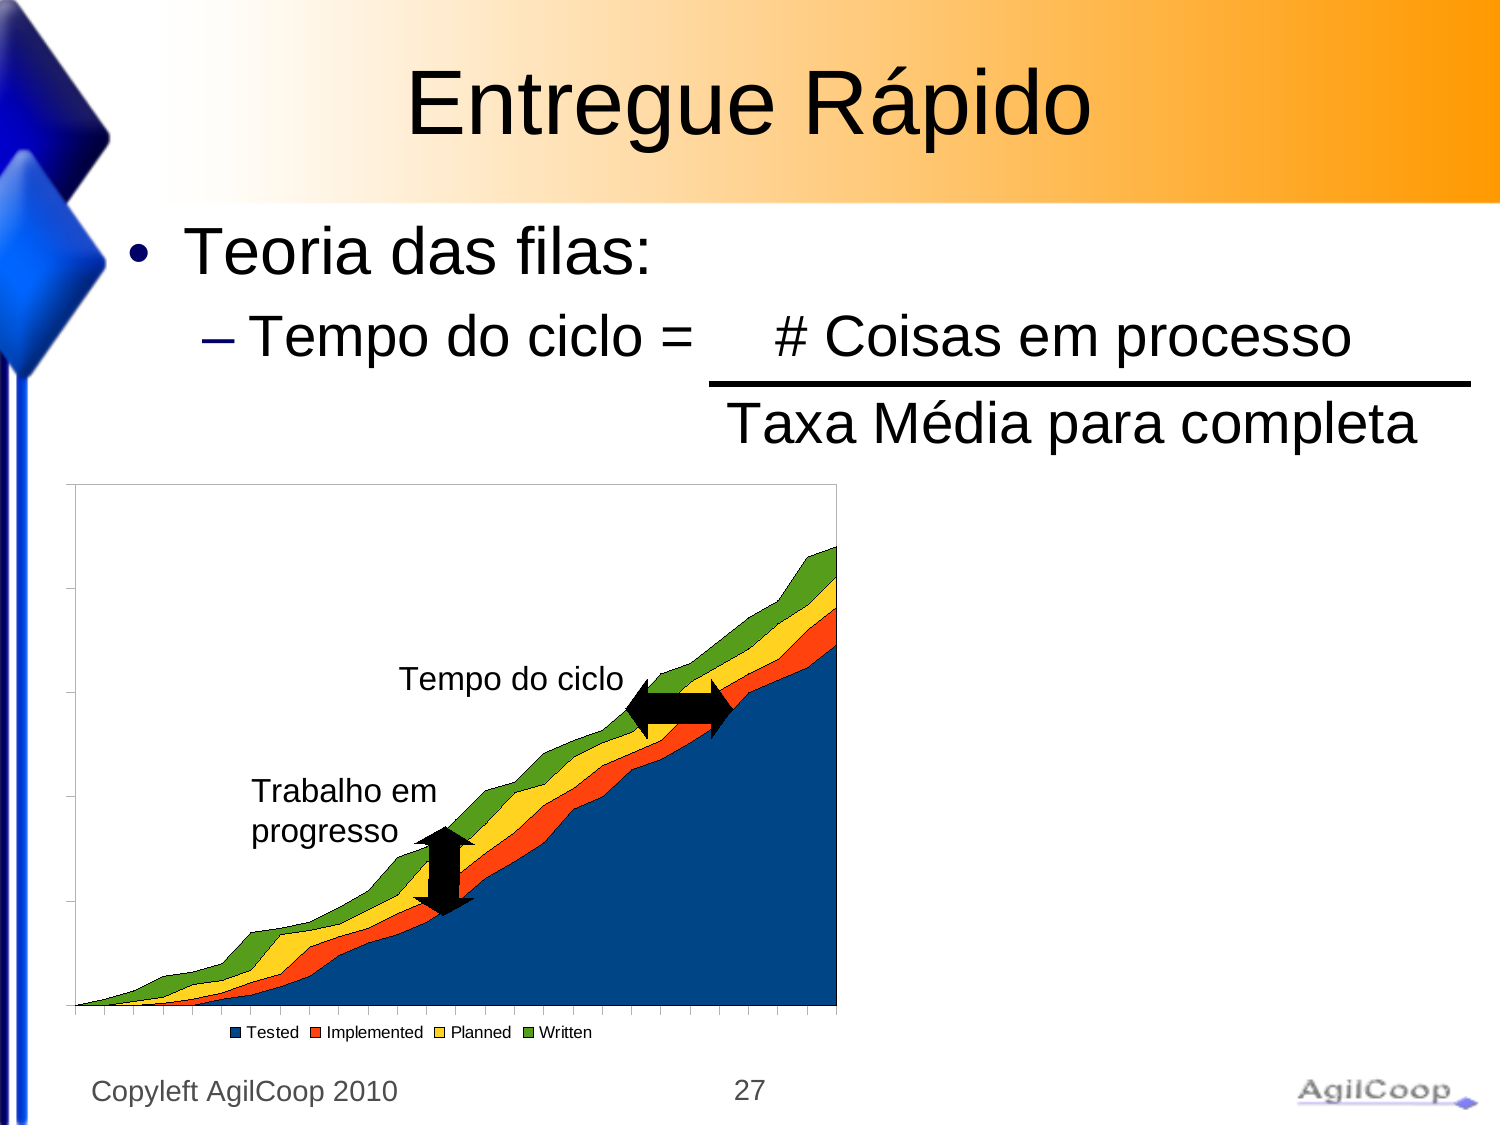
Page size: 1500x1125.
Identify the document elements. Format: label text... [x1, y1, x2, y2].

text_box Trabalho em progresso [236, 761, 473, 857]
picture [0, 0, 1500, 1125]
text_box [413, 857, 474, 916]
chart [59, 472, 869, 1063]
list Teoria das filas: Tempo do ciclo = # Coisas em processo Taxa Média para completa [112, 206, 1500, 1121]
title Entregue Rápido [75, 8, 1426, 197]
text_box Tempo do ciclo [383, 649, 650, 734]
text_box [650, 679, 733, 739]
